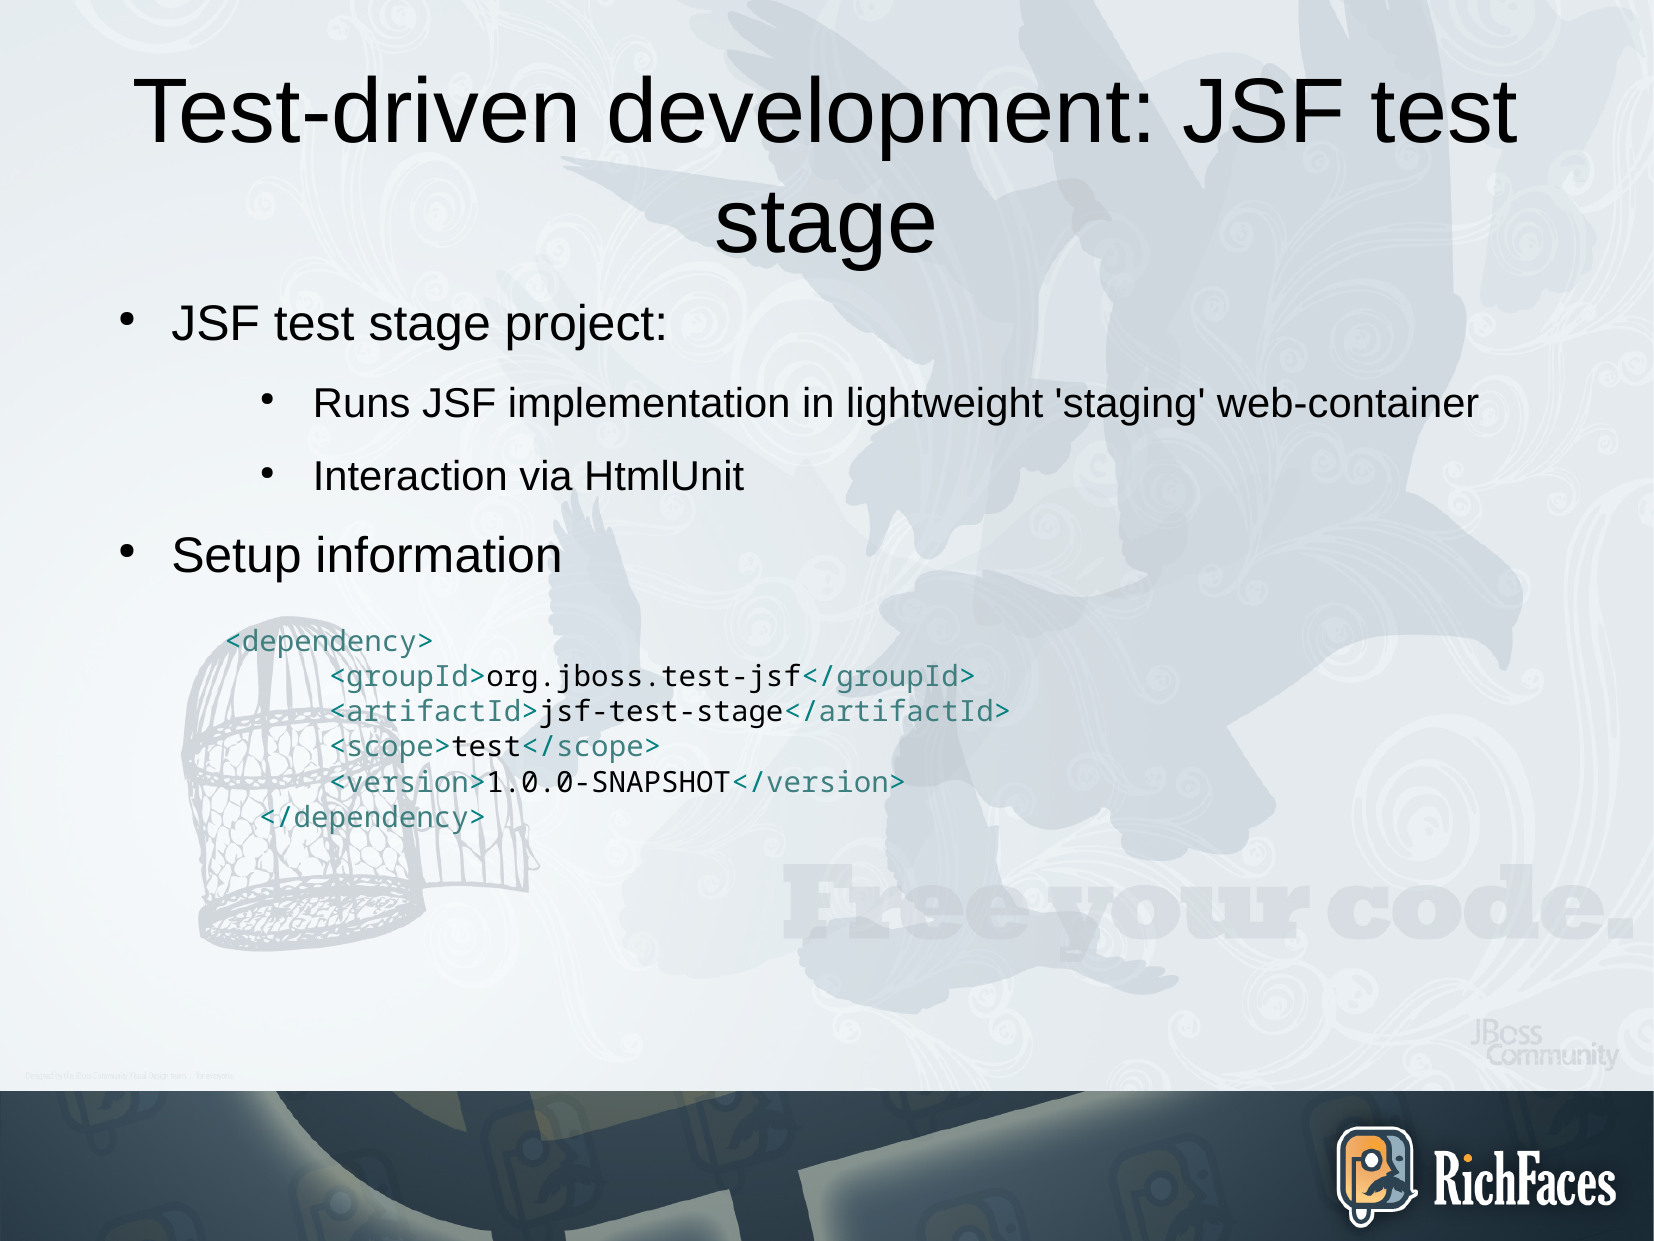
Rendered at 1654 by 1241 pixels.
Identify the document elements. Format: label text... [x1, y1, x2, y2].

title Test-driven development: JSF test stage [82, 50, 1571, 256]
list JSF test stage project: Runs JSF implementation in lightweight 'staging' web-container Interaction via HtmlUnit Setup information <dependency> <groupId>org.jboss.test-jsf</groupId> <artifactId>jsf-test-stage</artifactId> <scope>test</scope> <version>1.0.0-SNAPSHOT</version> </dependency> [82, 290, 1571, 1094]
